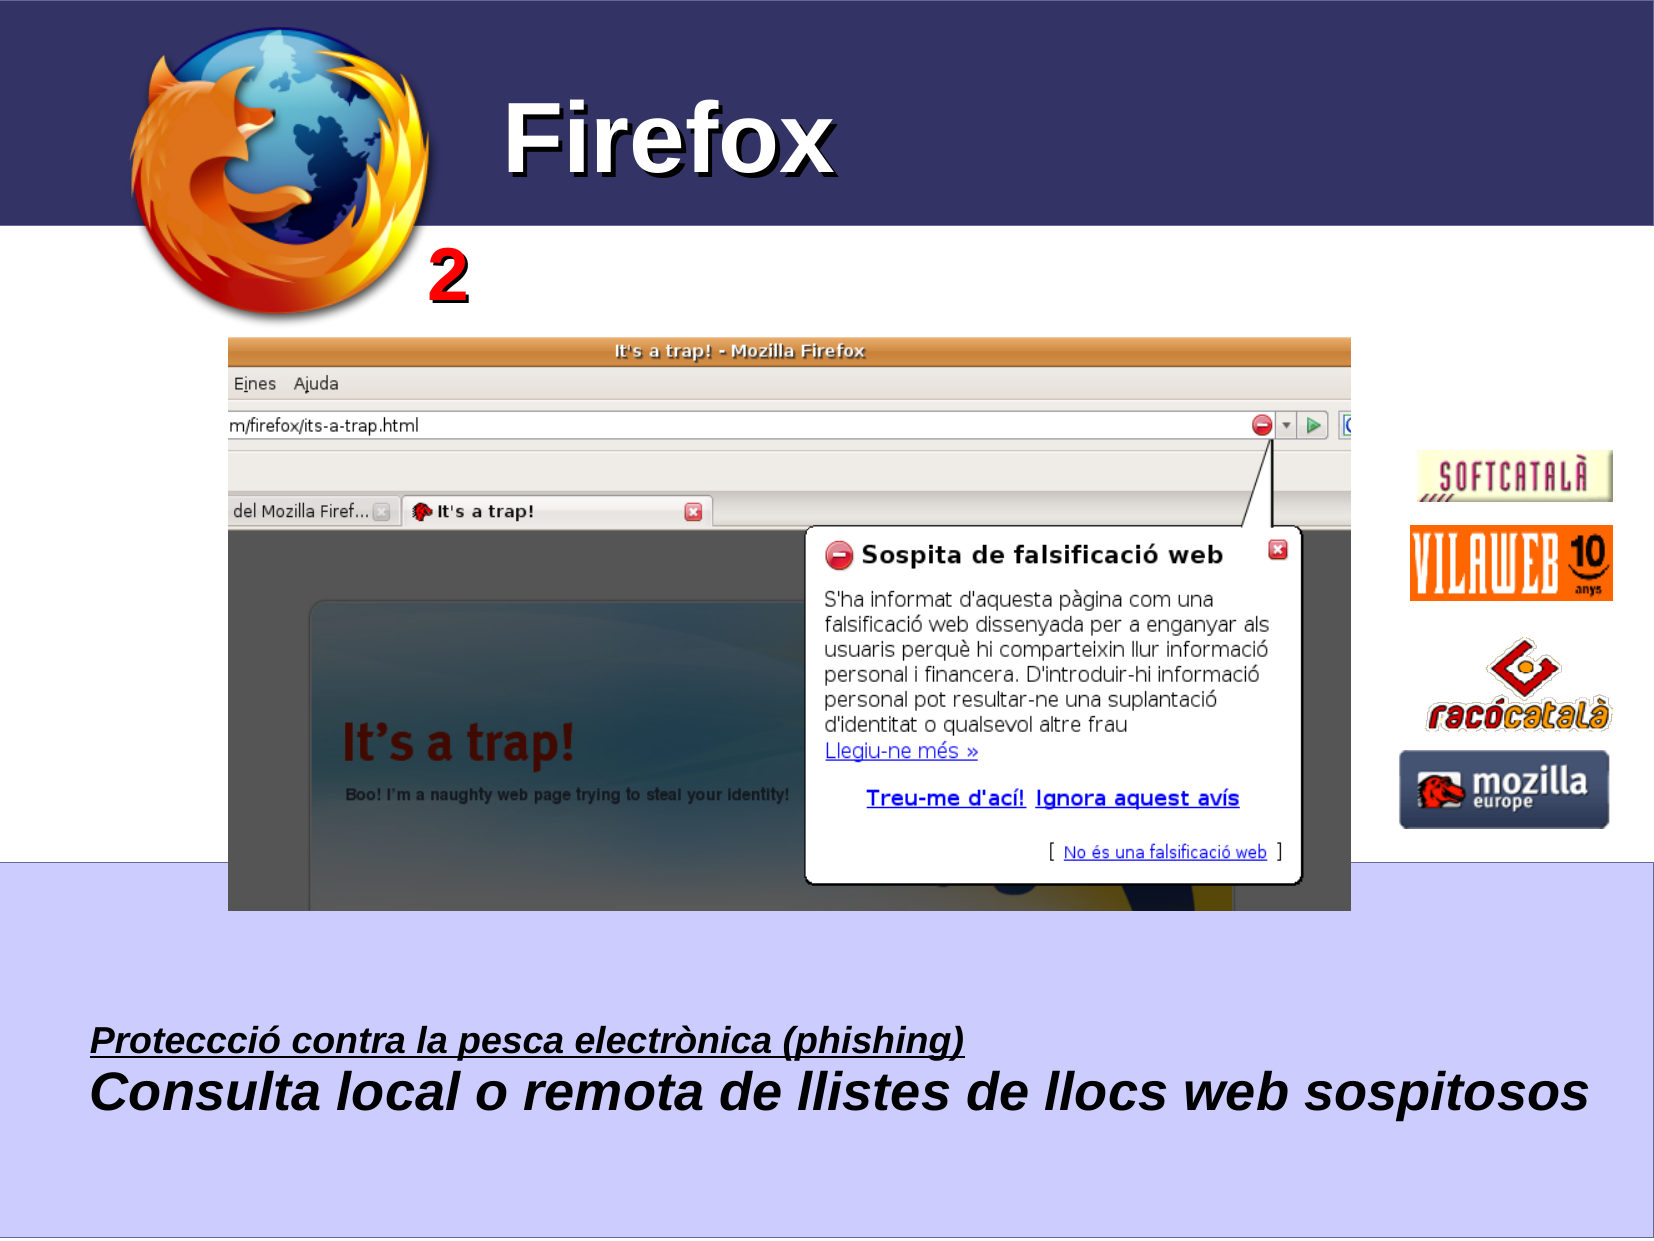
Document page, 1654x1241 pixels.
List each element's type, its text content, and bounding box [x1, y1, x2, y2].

text_box [0, 862, 1654, 1238]
text_box [0, 0, 1654, 226]
picture [1410, 525, 1613, 601]
text_box Proteccció contra la pesca electrònica (phishing) Consulta local o remota de llistes de llocs web sospitosos [75, 1012, 1613, 1201]
text_box 2 [412, 225, 526, 337]
picture [1425, 637, 1613, 732]
picture [1387, 750, 1622, 829]
picture [1417, 450, 1613, 502]
text_box Firefox [487, 75, 938, 202]
picture [112, 3, 1351, 911]
